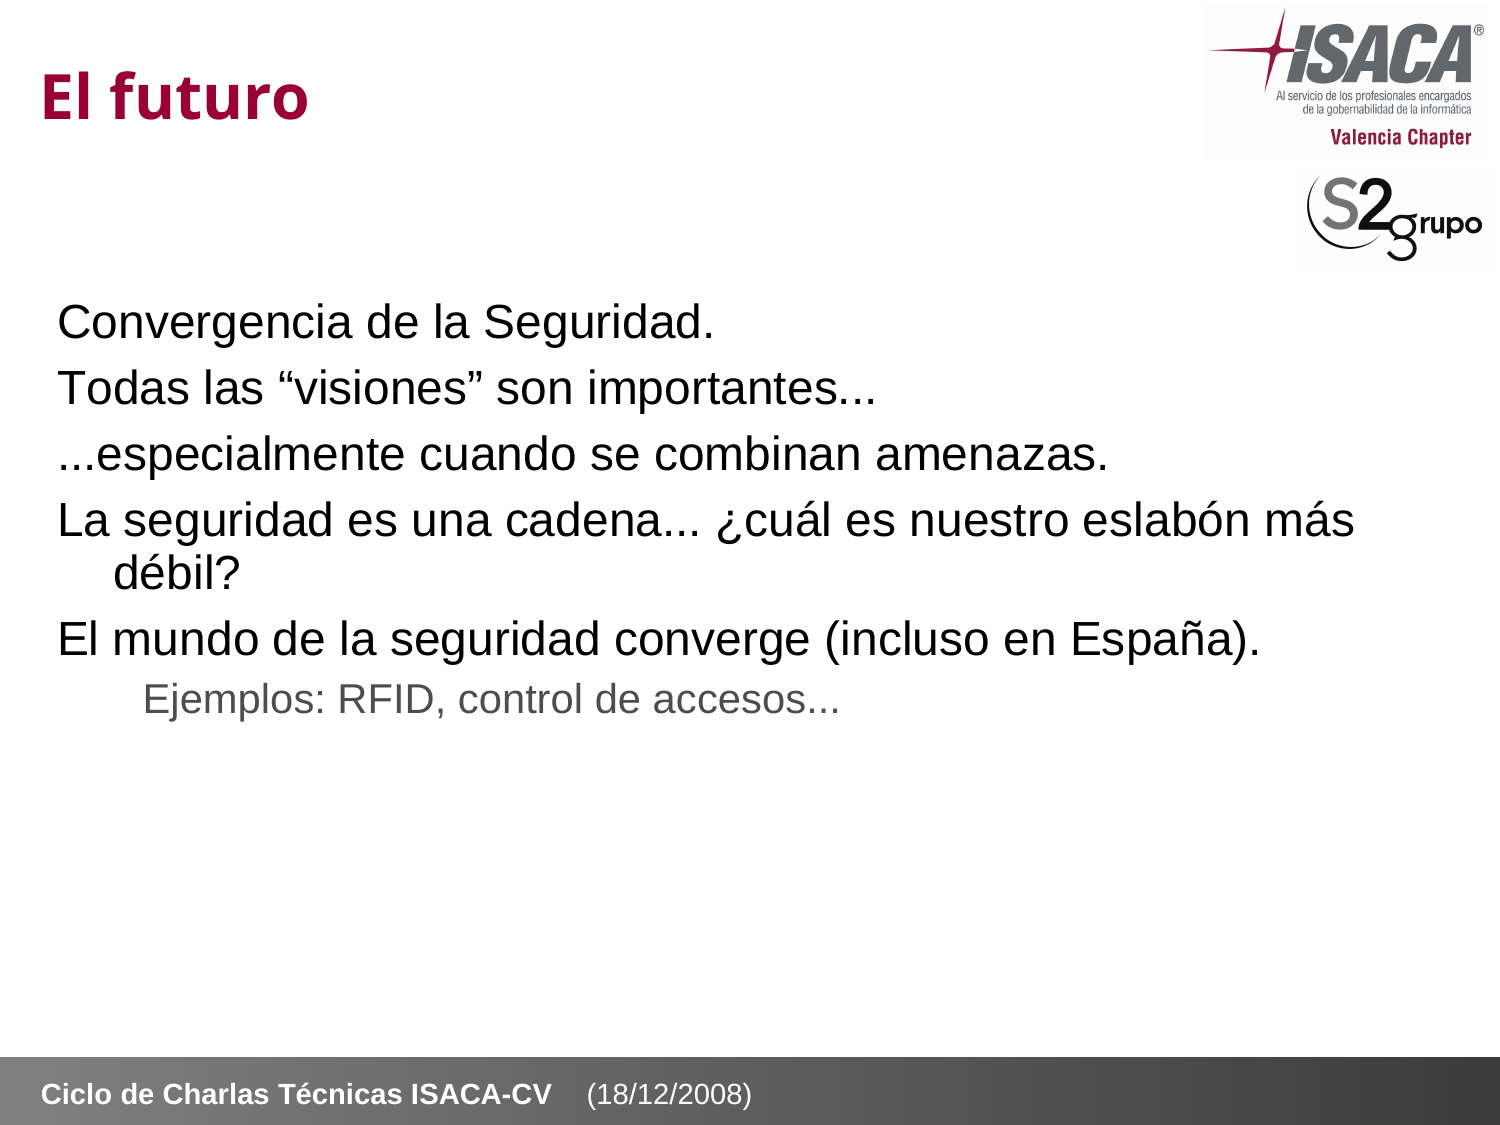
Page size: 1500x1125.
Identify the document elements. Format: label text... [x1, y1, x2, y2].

list Convergencia de la Seguridad. Todas las “visiones” son importantes... ...especialmente cuando se combinan amenazas. La seguridad es una cadena... ¿cuál es nuestro eslabón más débil? El mundo de la seguridad converge (incluso en España). Ejemplos: RFID, control de accesos... [42, 287, 1472, 1026]
picture [1204, 5, 1488, 159]
title El futuro [39, 45, 1199, 233]
picture [1299, 171, 1493, 266]
